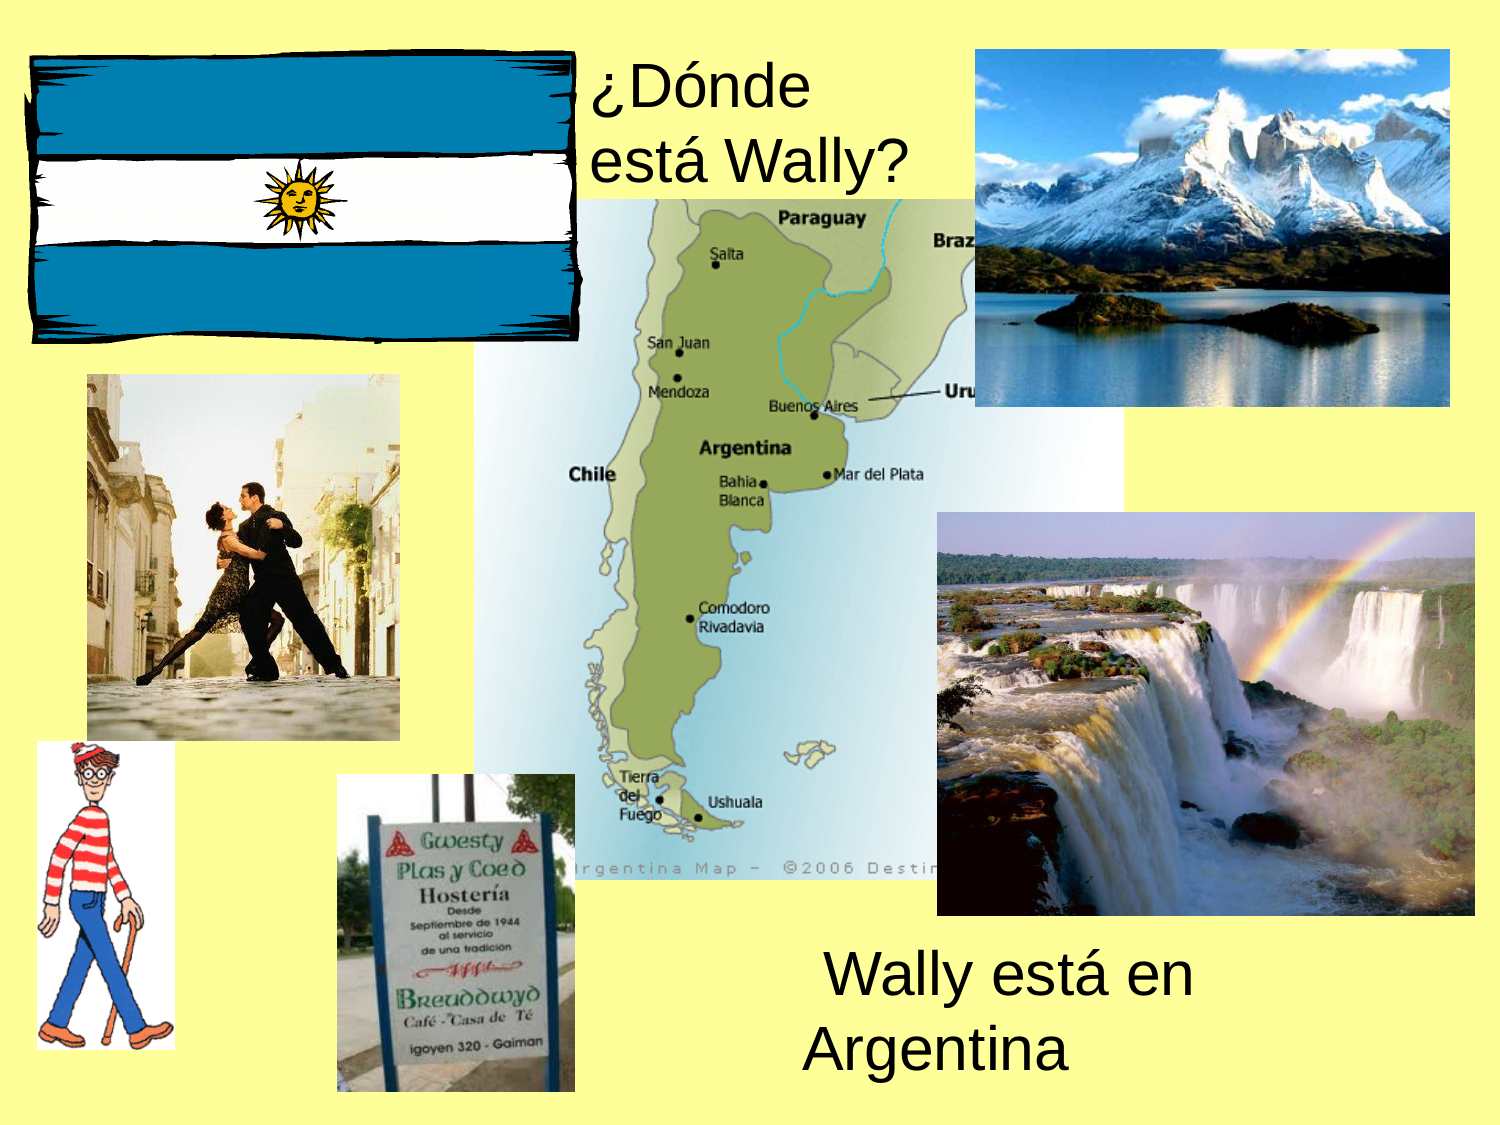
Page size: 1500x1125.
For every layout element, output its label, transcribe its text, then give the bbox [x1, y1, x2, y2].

picture [24, 49, 1475, 1092]
picture [37, 374, 400, 1050]
text_box Wally está en Argentina [787, 924, 1319, 1091]
text_box ¿Dónde está Wally? [574, 37, 950, 199]
